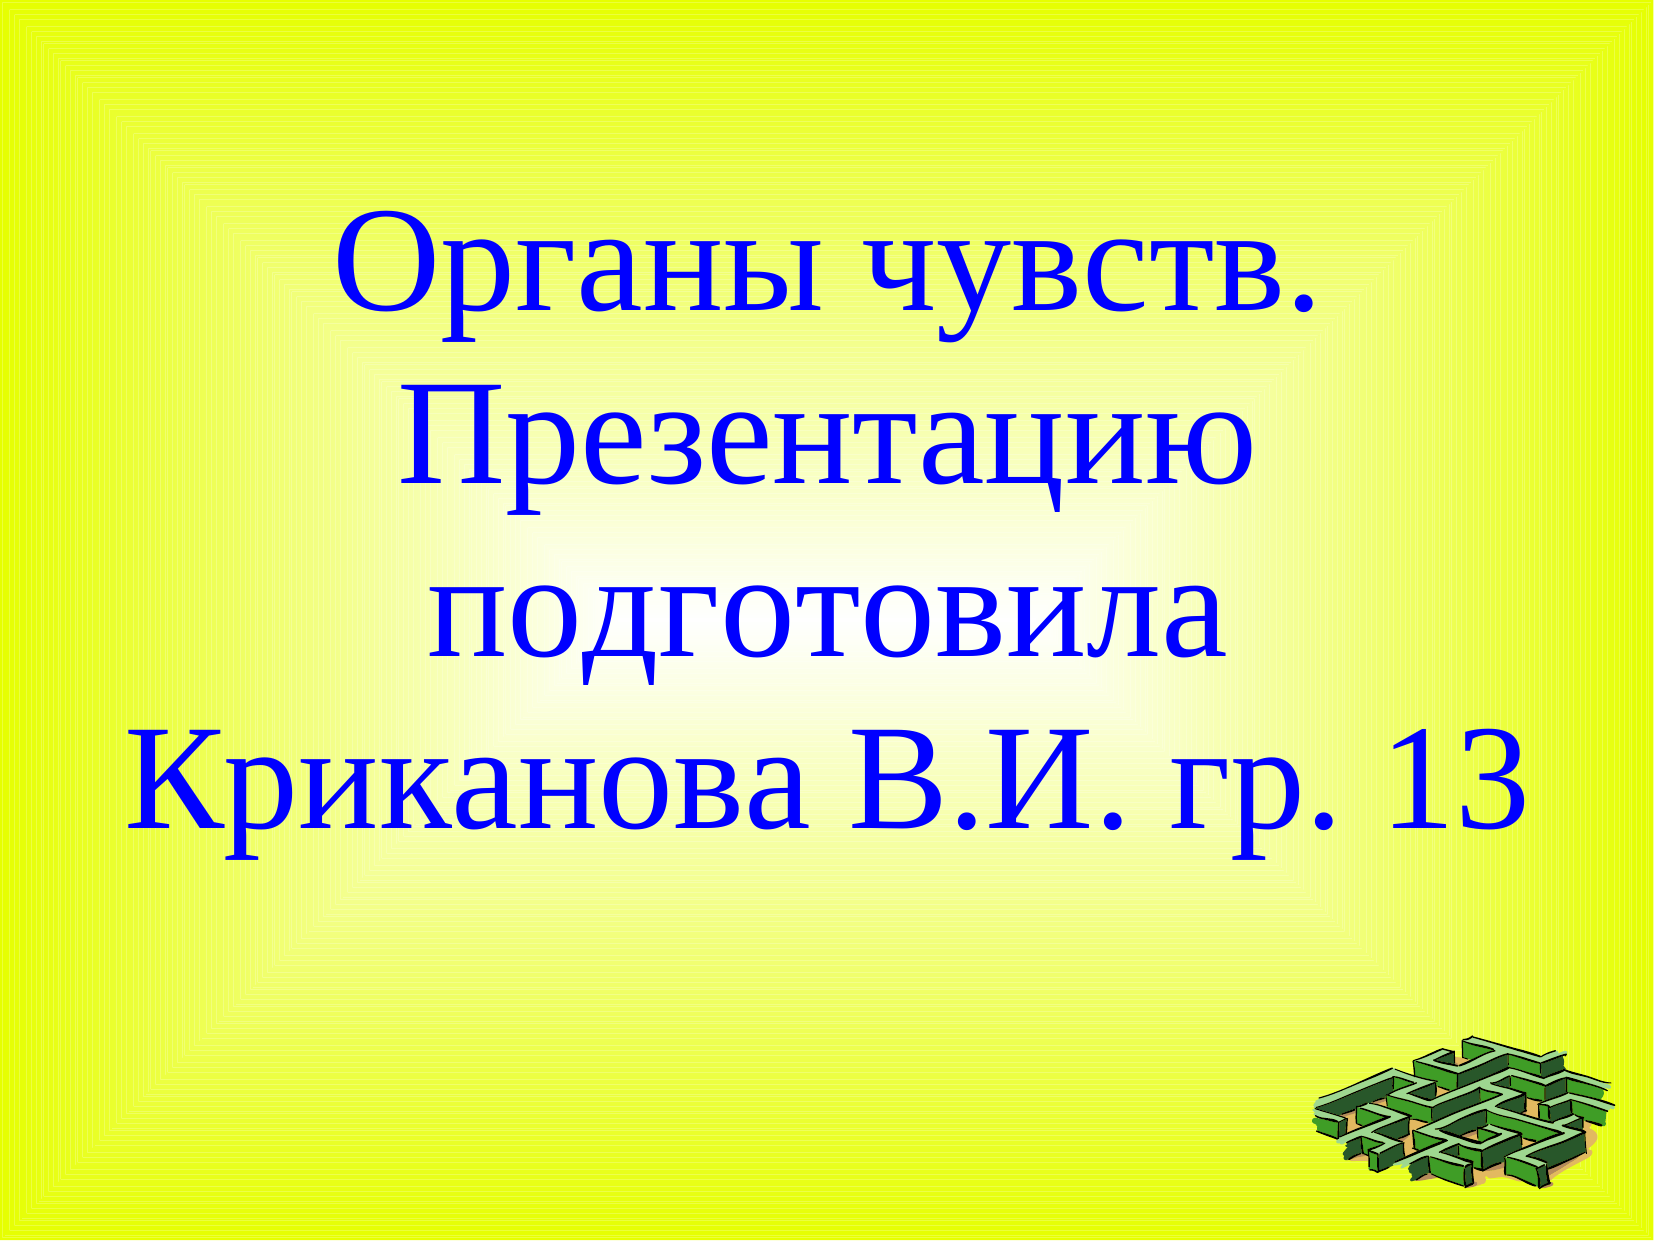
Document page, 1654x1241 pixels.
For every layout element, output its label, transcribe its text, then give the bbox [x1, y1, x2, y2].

text_box Органы чувств. Презентацию подготовила Криканова В.И. гр. 13 [121, 19, 1534, 1184]
